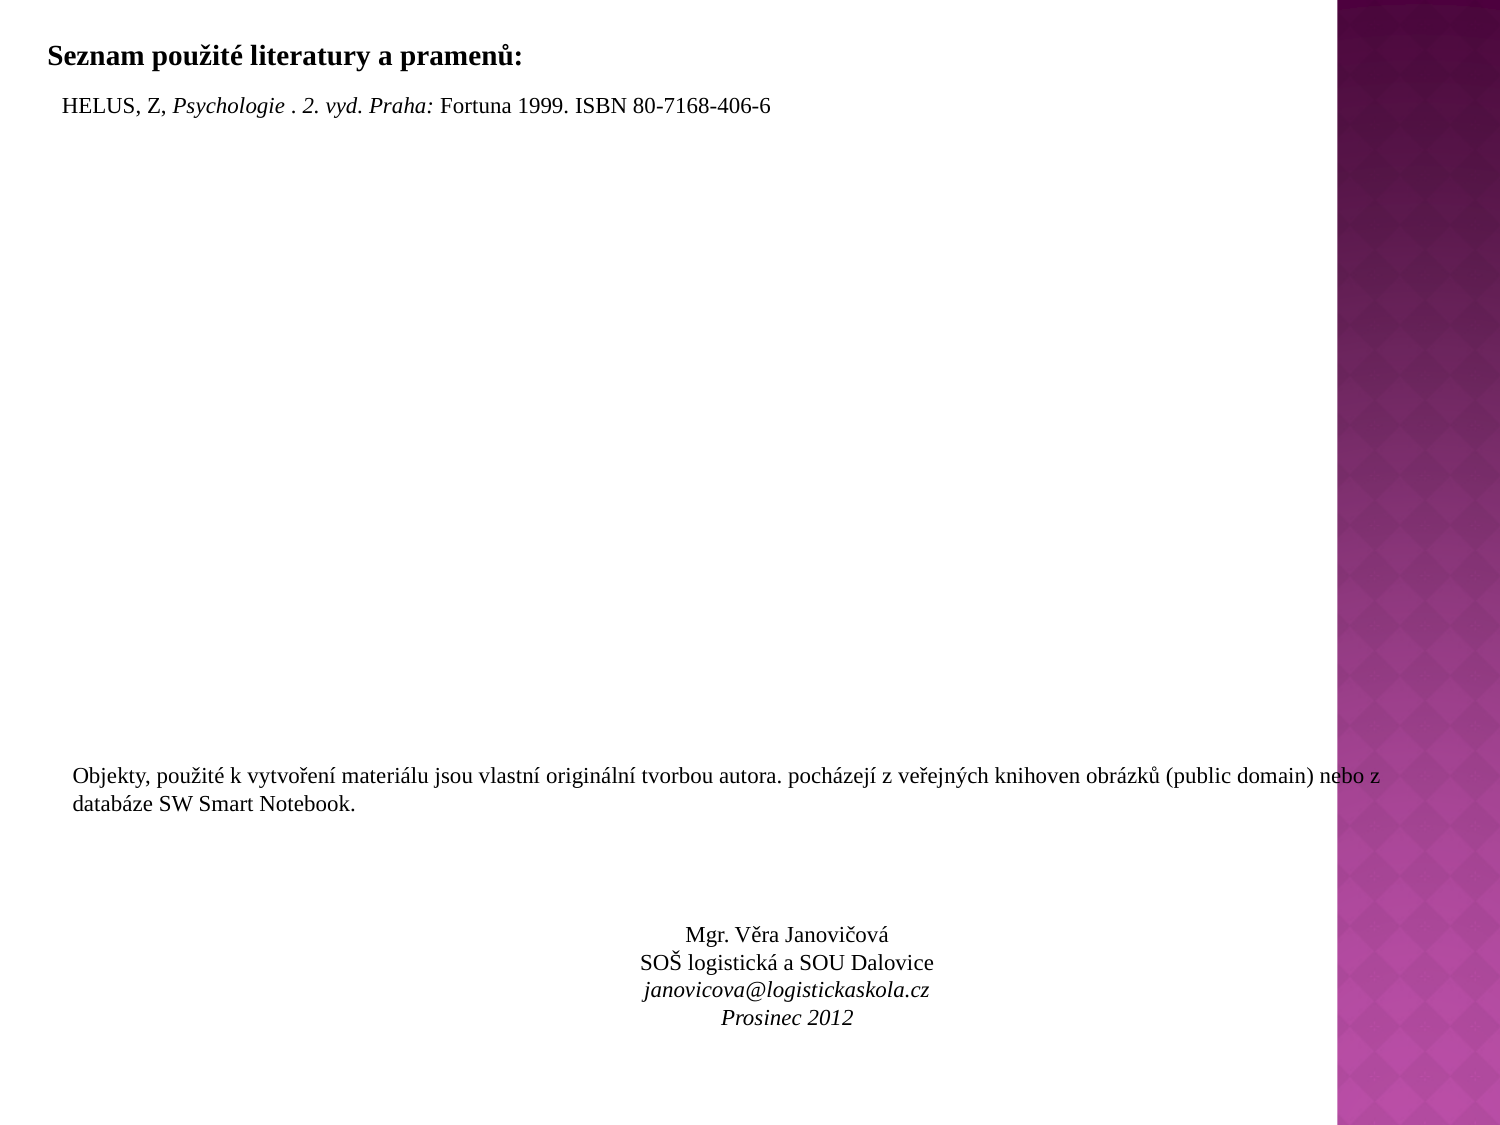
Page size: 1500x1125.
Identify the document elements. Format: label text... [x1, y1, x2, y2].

text_box Mgr. Věra Janovičová SOŠ logistická a SOU Dalovice janovicova@logistickaskola.cz Prosinec 2012 [494, 913, 1080, 1041]
text_box HELUS, Z, Psychologie . 2. vyd. Praha: Fortuna 1999. ISBN 80-7168-406-6 [48, 84, 1310, 126]
text_box Seznam použité literatury a pramenů: [33, 29, 762, 79]
text_box Objekty, použité k vytvoření materiálu jsou vlastní originální tvorbou autora. pocházejí z veřejných knihoven obrázků (public domain) nebo z databáze SW Smart Notebook. [58, 753, 1442, 823]
